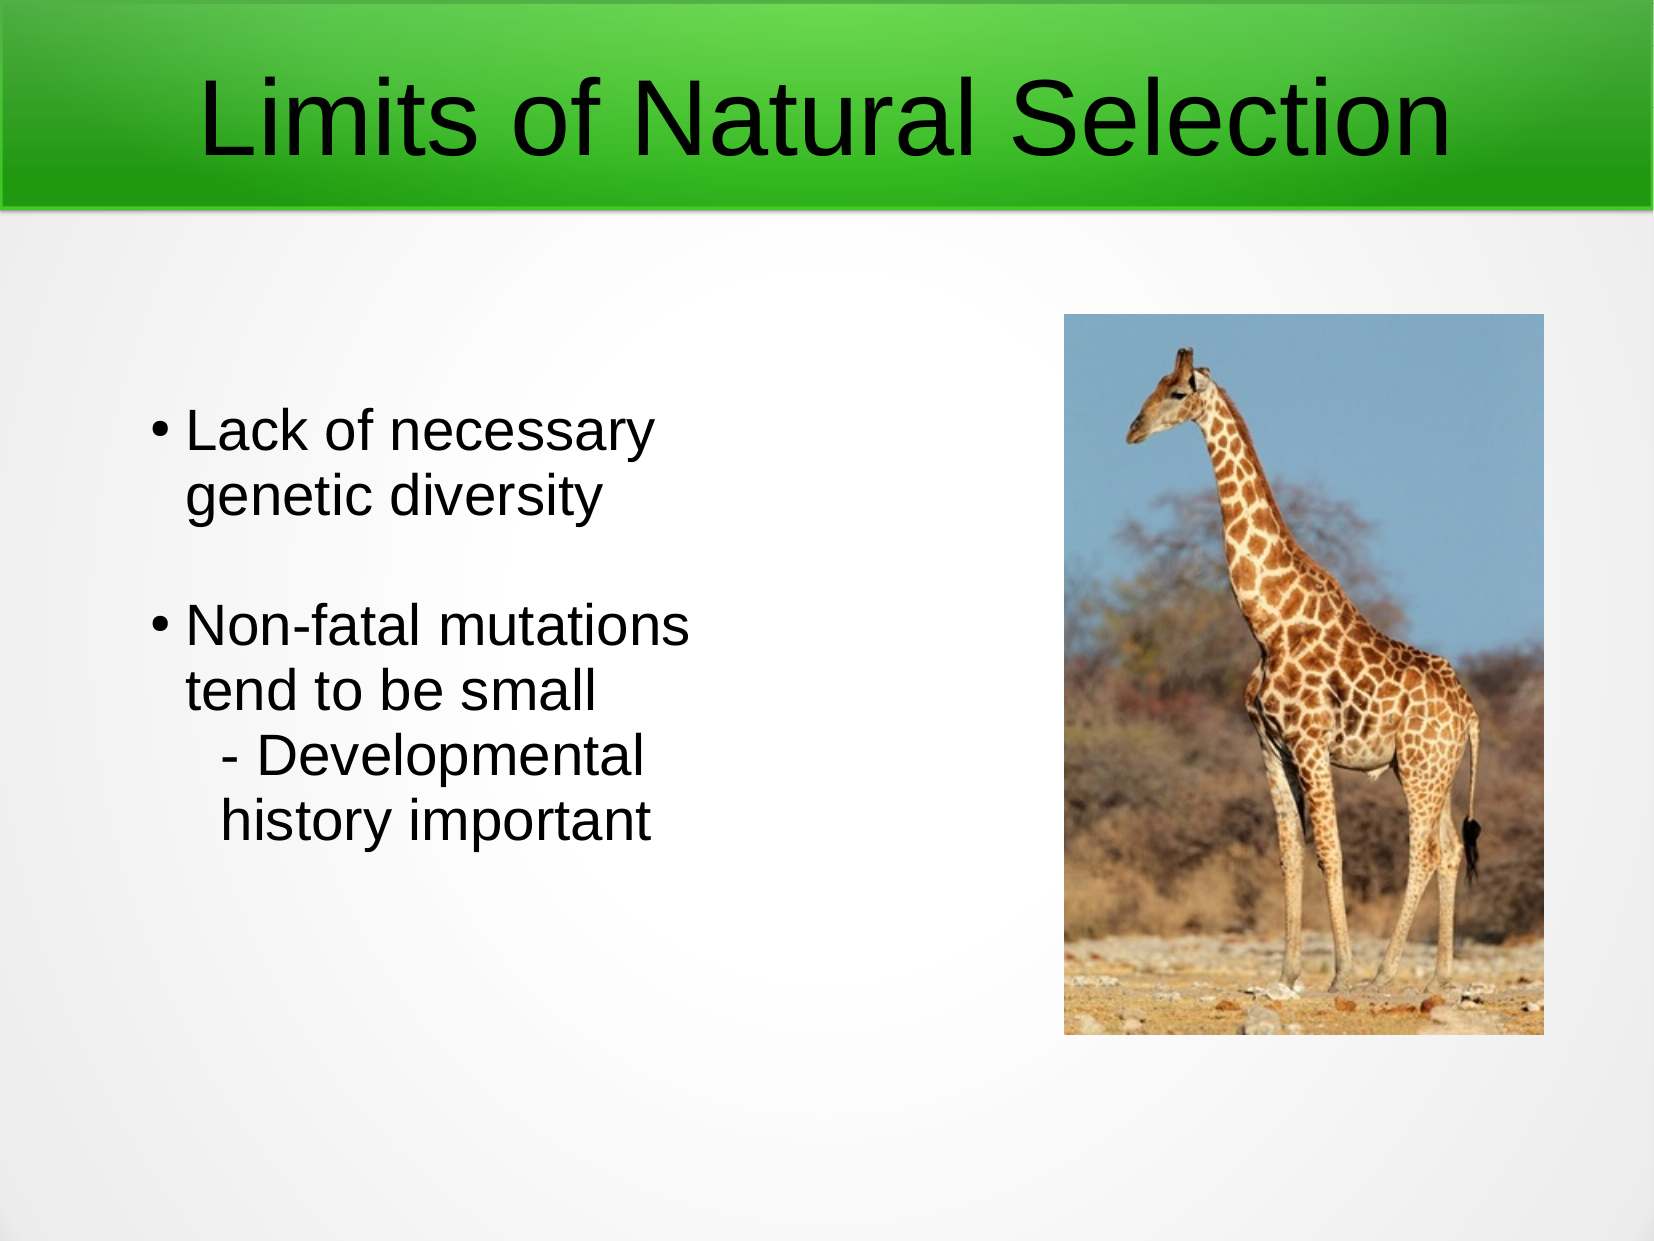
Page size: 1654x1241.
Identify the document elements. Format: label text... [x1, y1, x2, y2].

picture [1064, 314, 1544, 1035]
text_box Lack of necessary genetic diversity Non-fatal mutations tend to be small - Developmental history important [134, 389, 825, 1065]
title Limits of Natural Selection [82, 47, 1571, 189]
